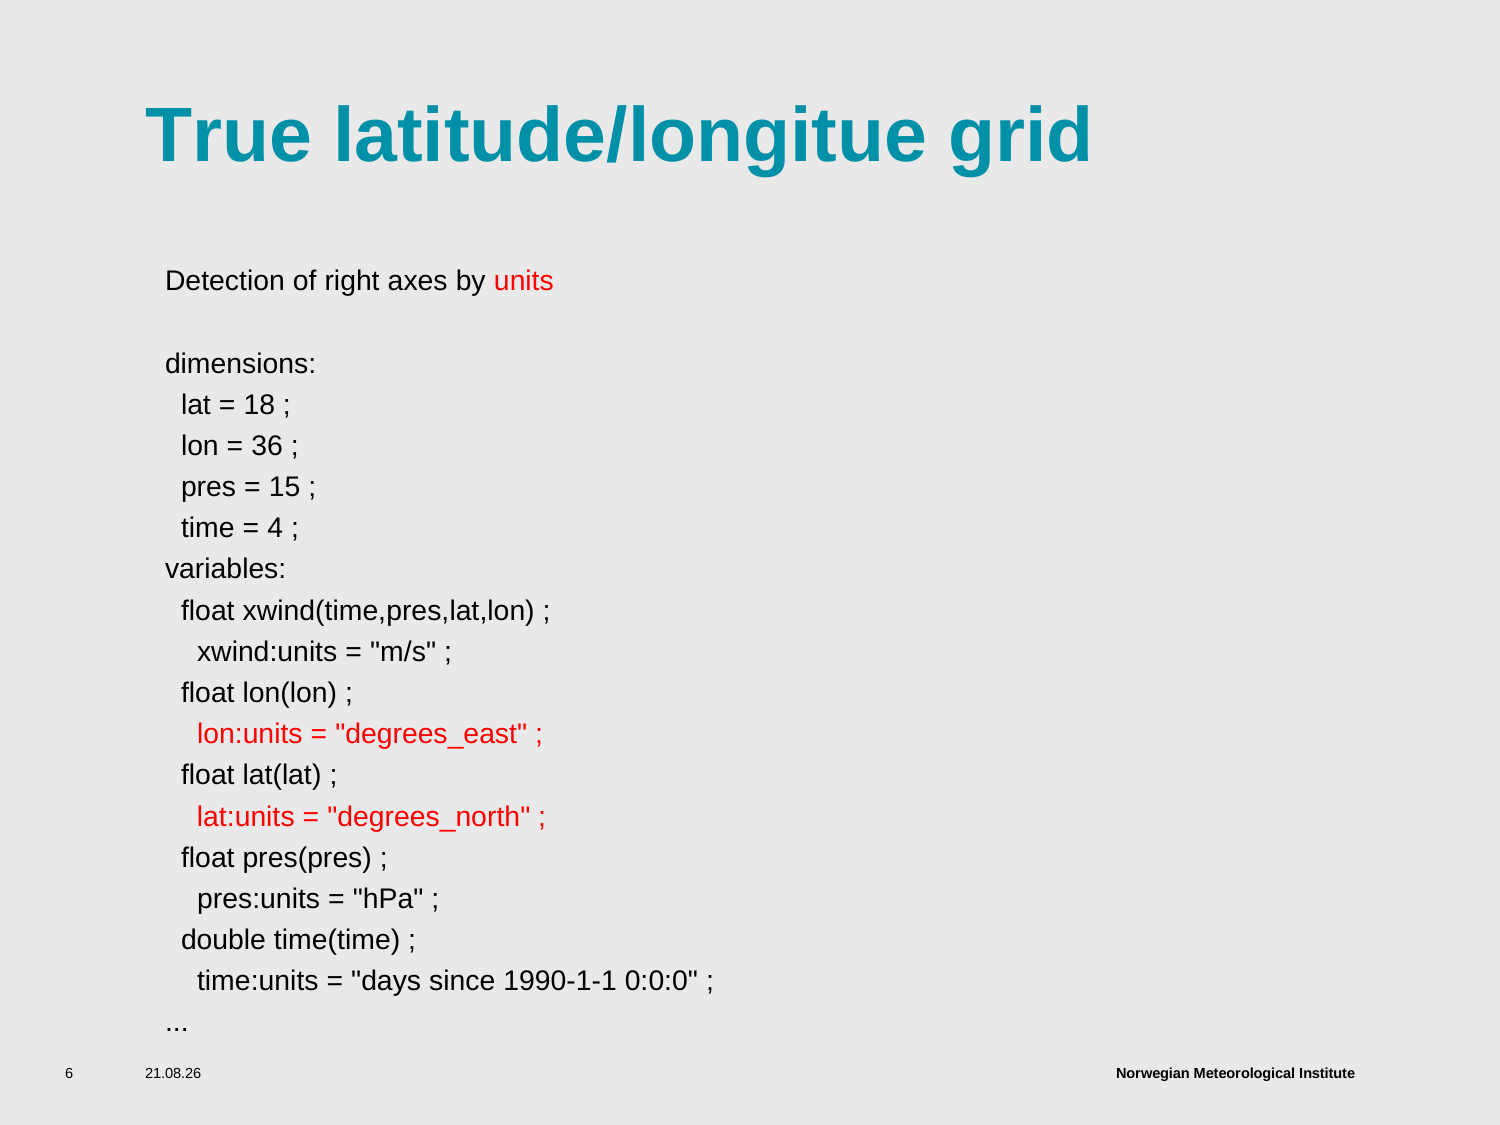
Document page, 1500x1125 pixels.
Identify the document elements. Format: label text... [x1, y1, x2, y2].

title True latitude/longitue grid [145, 83, 1355, 178]
list Detection of right axes by units dimensions: lat = 18 ; lon = 36 ; pres = 15 ; time = 4 ; variables: float xwind(time,pres,lat,lon) ; xwind:units = "m/s" ; float lon(lon) ; lon:units = "degrees_east" ; float lat(lat) ; lat:units = "degrees_north" ; float pres(pres) ; pres:units = "hPa" ; double time(time) ; time:units = "days since 1990-1-1 0:0:0" ; ... [145, 262, 1355, 1040]
